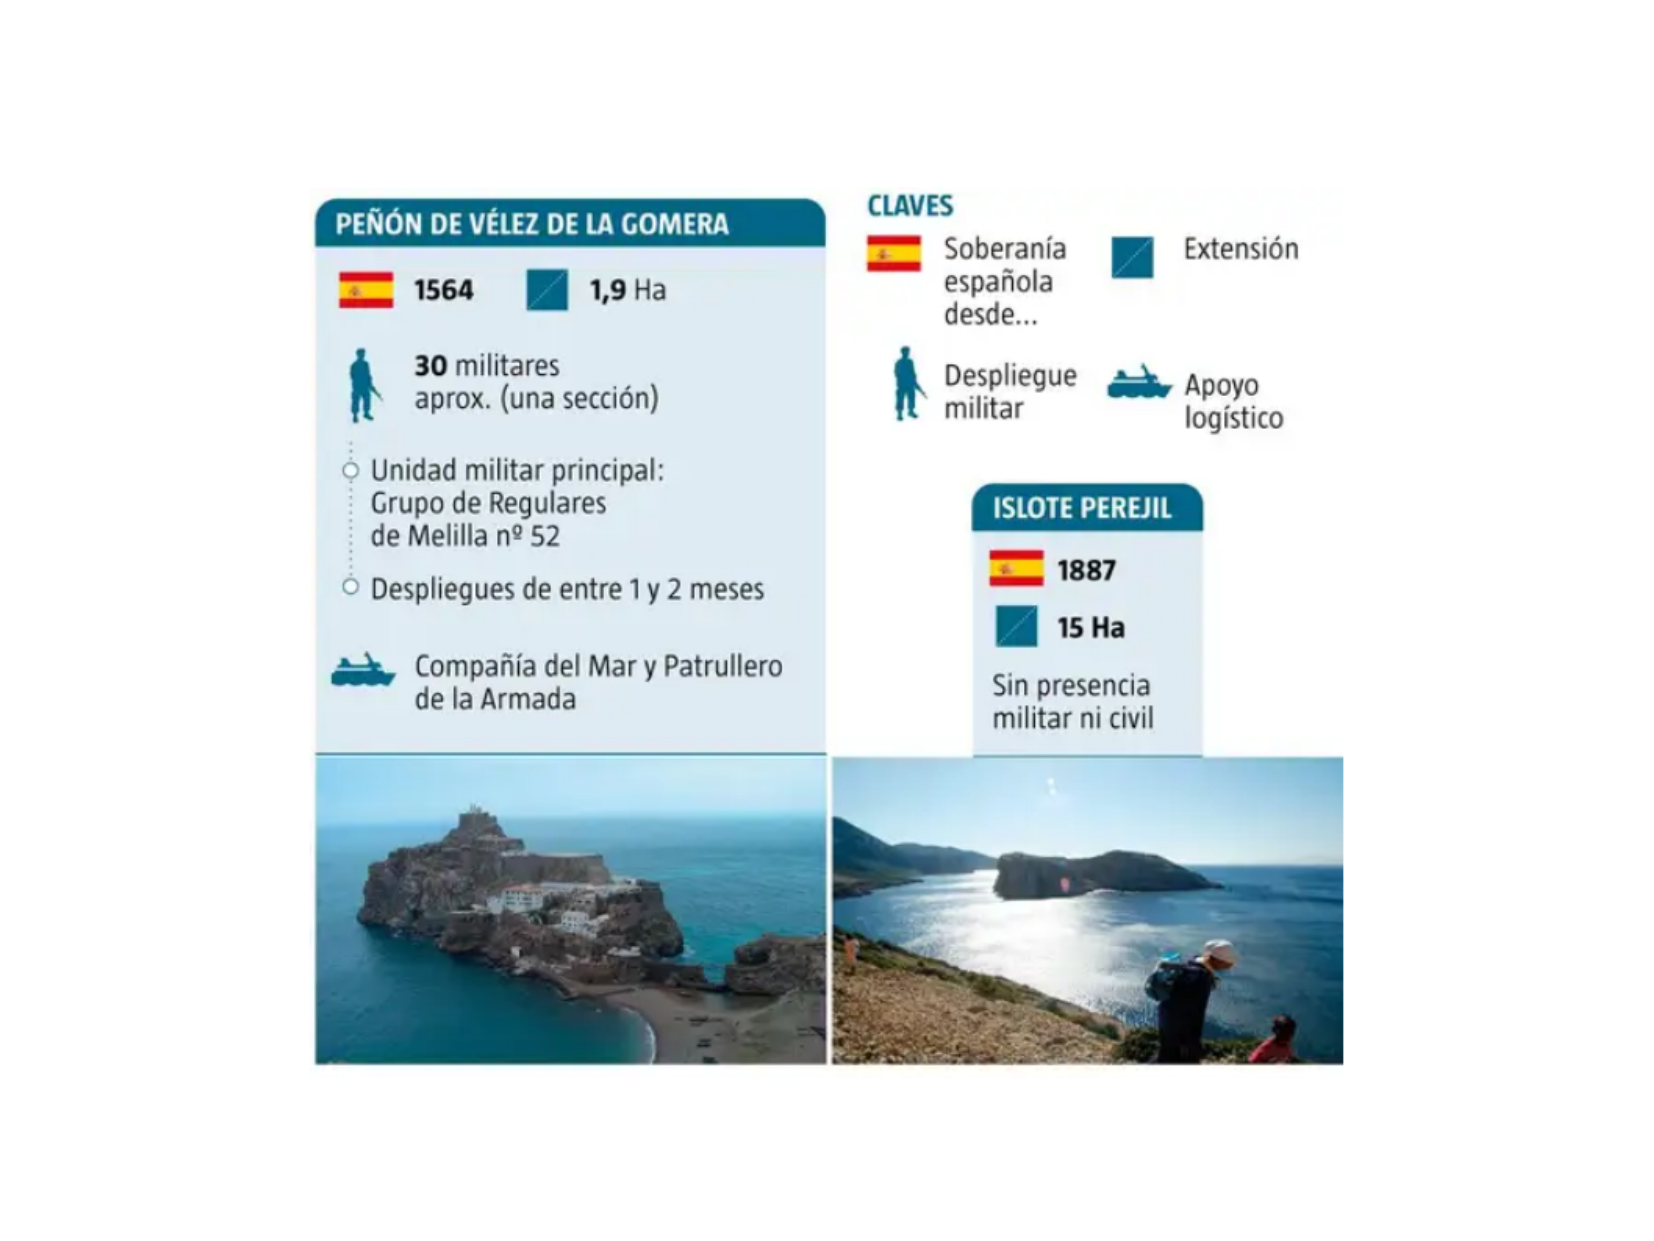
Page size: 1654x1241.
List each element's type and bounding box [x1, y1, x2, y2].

picture [271, 166, 1392, 1078]
